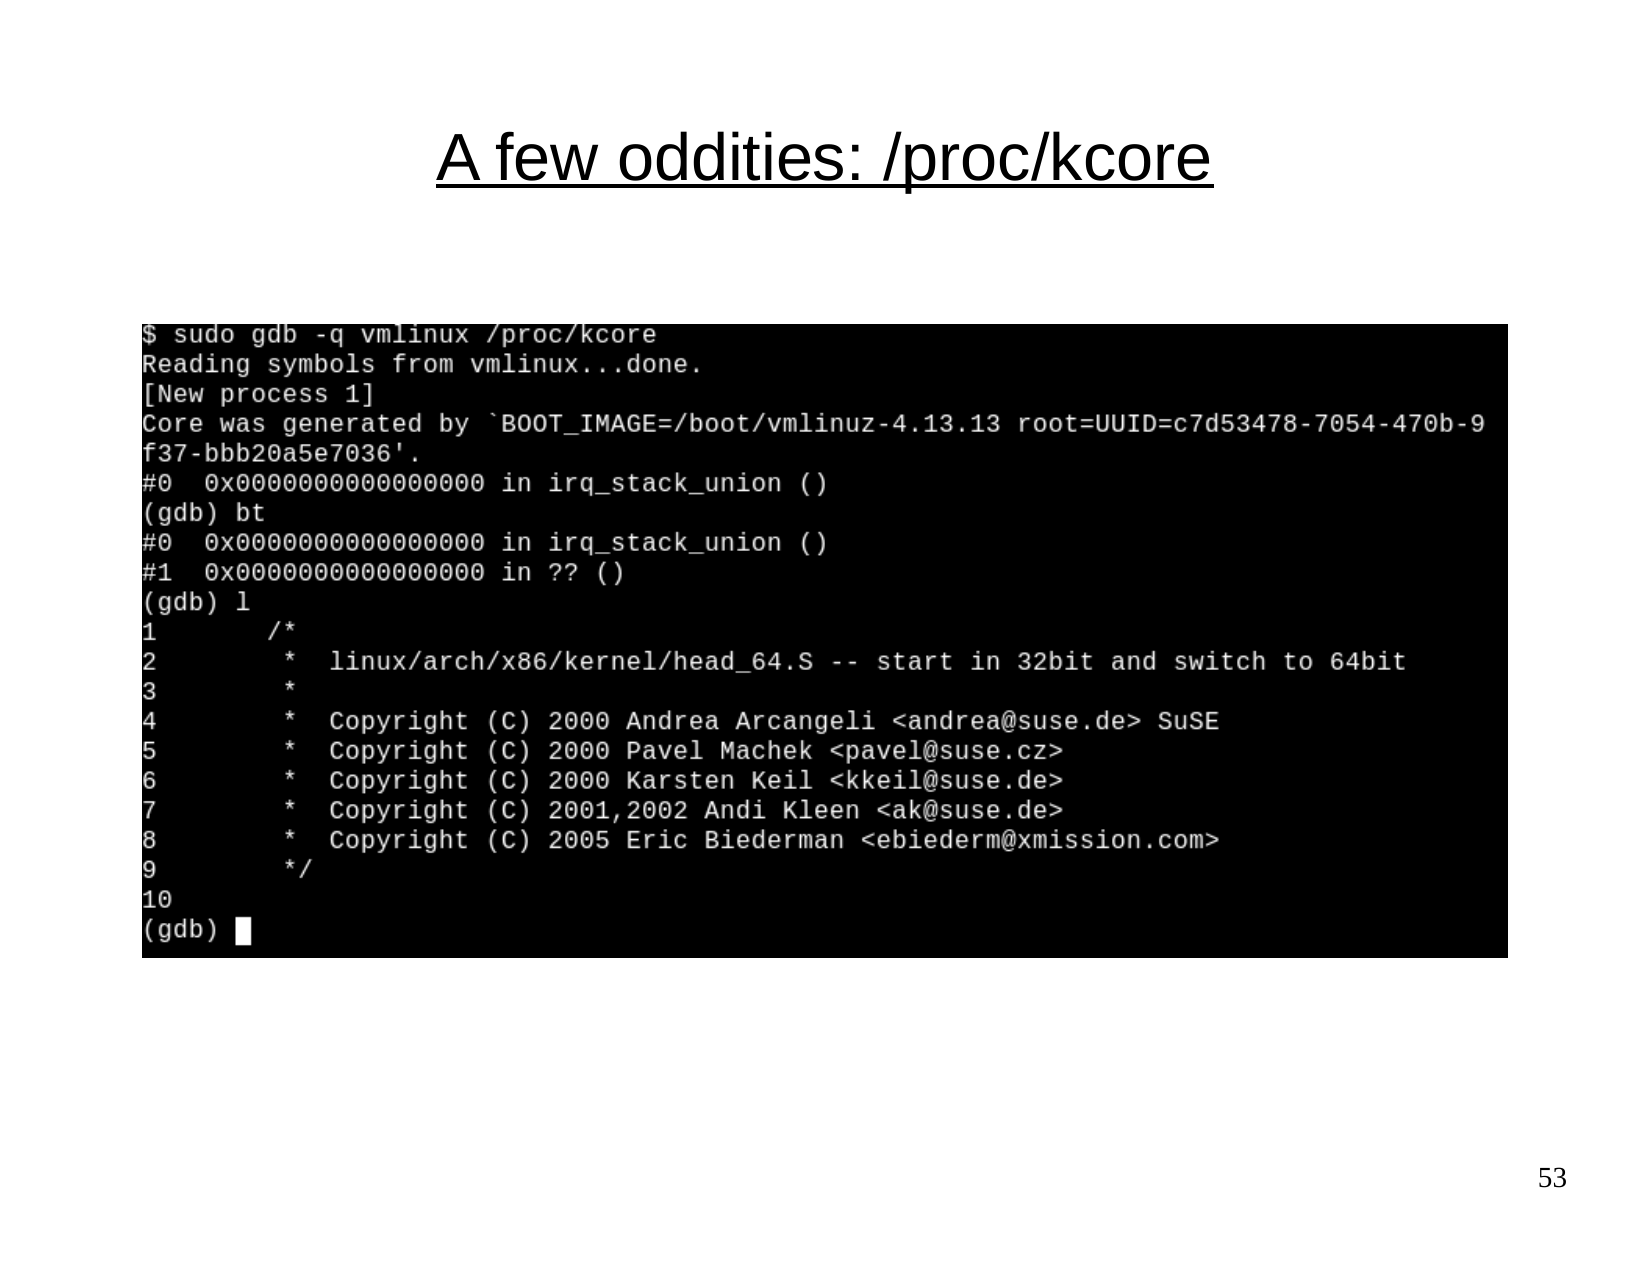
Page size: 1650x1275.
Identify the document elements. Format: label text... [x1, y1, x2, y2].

picture [142, 324, 1508, 958]
title A few oddities: /proc/kcore [82, 50, 1568, 264]
